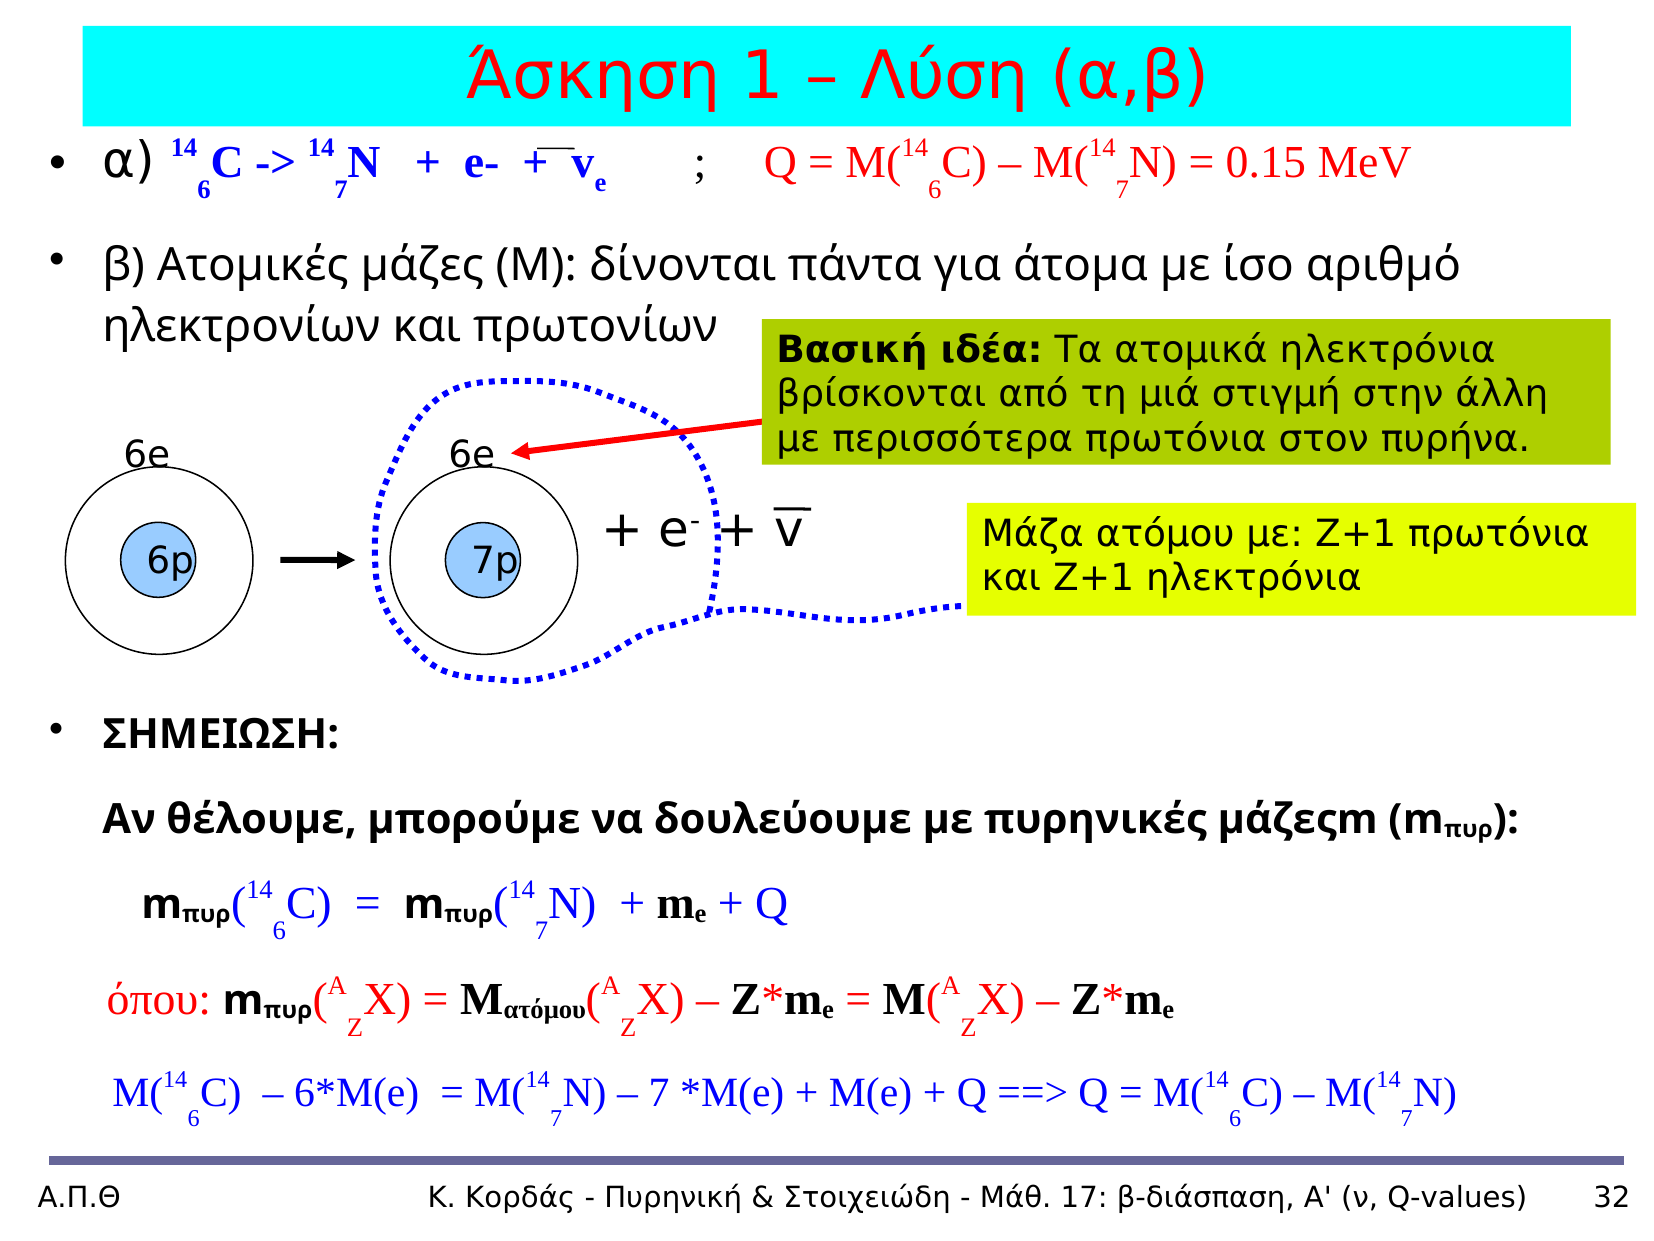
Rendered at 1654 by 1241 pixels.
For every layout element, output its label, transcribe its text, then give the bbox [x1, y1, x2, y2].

text_box 6p [120, 522, 196, 598]
text_box 7p [445, 522, 521, 598]
title Άσκηση 1 – Λύση (α,β) [82, 25, 1571, 127]
text_box 6e [108, 423, 259, 483]
text_box Μάζα ατόμου με: Ζ+1 πρωτόνια και Ζ+1 ηλεκτρόνια [966, 502, 1637, 616]
text_box 6e [433, 423, 584, 483]
text_box Βασική ιδέα: Τα ατομικά ηλεκτρόνια βρίσκονται από τη μιά στιγμή στην άλλη με περισσότερα πρωτόνια στον πυρήνα. [761, 319, 1611, 465]
list α) 146C -> 147N + e- + ve ; Q = M(146C) – M(147N) = 0.15 MeV β) Ατομικές μάζες (M): δίνονται πάντα για άτομα με ίσο αριθμό ηλεκτρονίων και πρωτονίων ΣΗΜΕΙΩΣΗ: Αν θέλουμε, μπορούμε να δουλεύουμε με πυρηνικές μάζεςm (mπυρ): mπυρ(146C) = mπυρ(147N) + me + Q όπου: mπυρ(ΑΖΧ) = Ματόμου(ΑΖΧ) – Ζ*me = Μ(ΑΖΧ) – Ζ*me M(146C) – 6*Μ(e) = M(147N) – 7 *M(e) + M(e) + Q ==> Q = M(146C) – M(147N) [31, 129, 1645, 1166]
text_box + e- + v [586, 490, 1187, 566]
